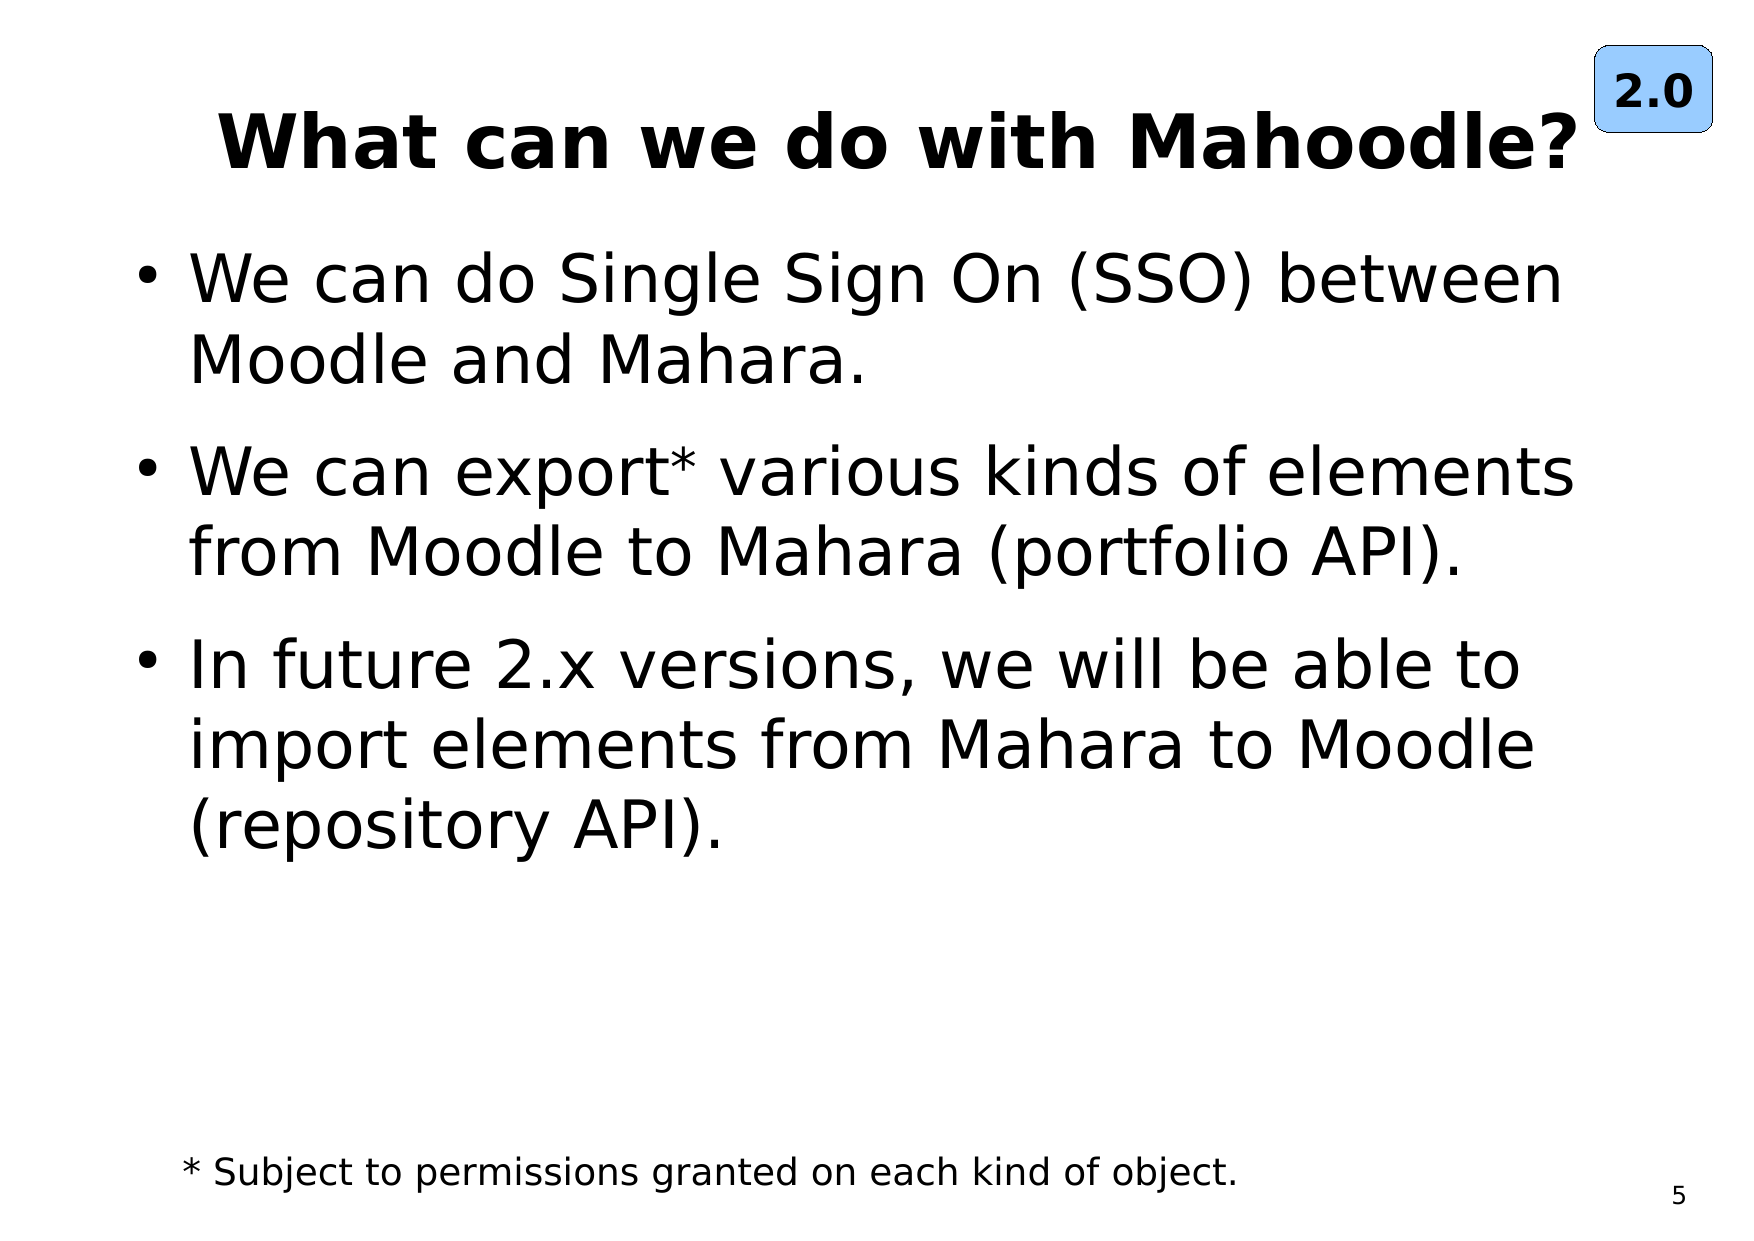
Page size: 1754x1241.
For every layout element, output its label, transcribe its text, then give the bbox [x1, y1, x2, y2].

text_box * Subject to permissions granted on each kind of object. [167, 1140, 1255, 1201]
title What can we do with Mahoodle? [59, 34, 1713, 242]
list We can do Single Sign On (SSO) between Moodle and Mahara. We can export* various kinds of elements from Moodle to Mahara (portfolio API). In future 2.x versions, we will be able to import elements from Mahara to Moodle (repository API). [118, 236, 1654, 1143]
text_box 2.0 [1594, 45, 1713, 133]
